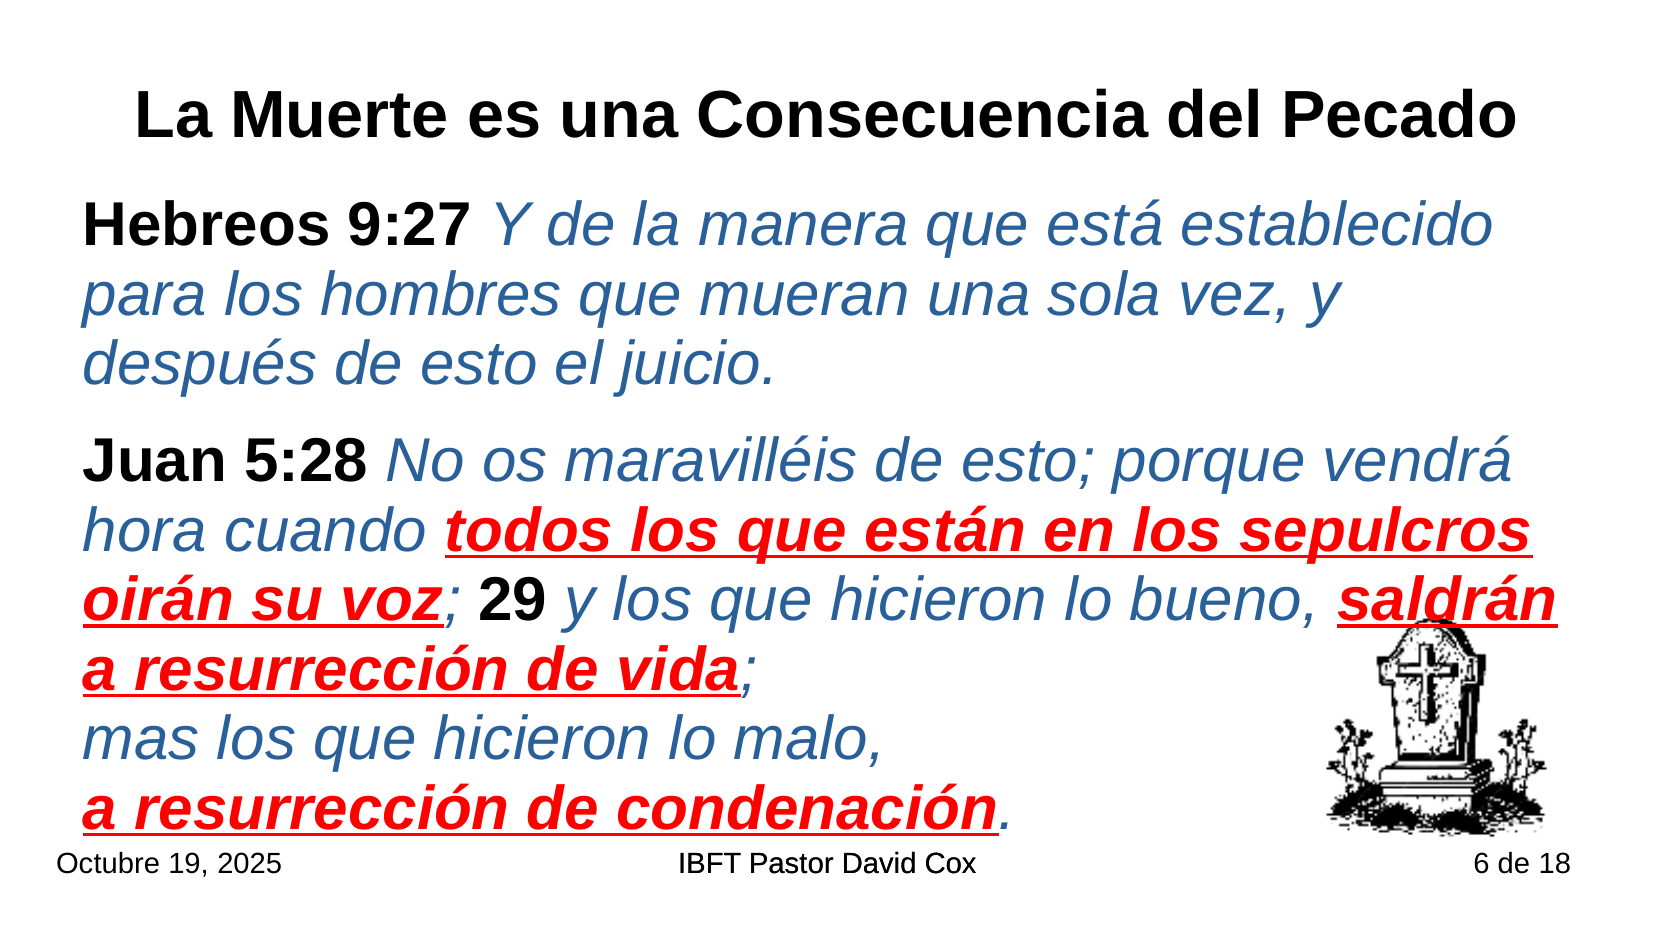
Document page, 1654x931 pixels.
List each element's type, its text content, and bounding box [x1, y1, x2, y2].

title La Muerte es una Consecuencia del Pecado [82, 37, 1571, 189]
picture [1304, 847, 1566, 856]
list Hebreos 9:27 Y de la manera que está establecido para los hombres que mueran una sola vez, y después de esto el juicio. Juan 5:28 No os maravilléis de esto; porque vendrá hora cuando todos los que están en los sepulcros oirán su voz; 29 y los que hicieron lo bueno, saldrán a resurrección de vida; mas los que hicieron lo malo, a resurrección de condenación. [82, 189, 1571, 847]
